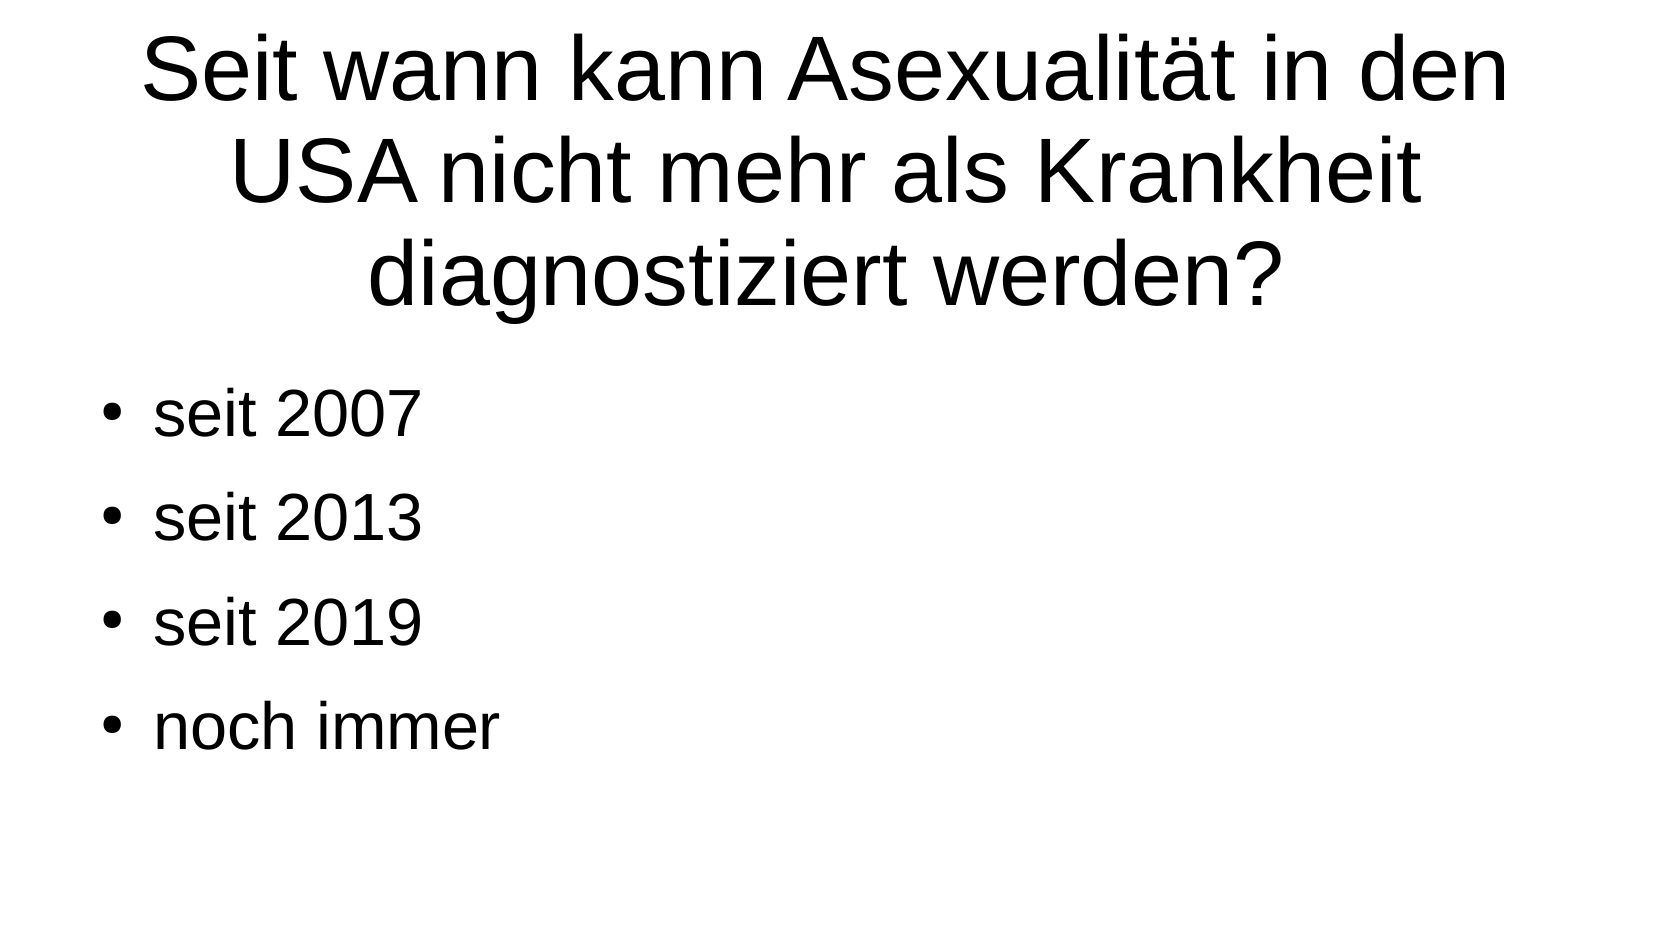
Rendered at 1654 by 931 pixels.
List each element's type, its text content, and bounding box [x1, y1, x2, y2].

list seit 2007 seit 2013 seit 2019 noch immer [82, 375, 1571, 916]
title Seit wann kann Asexualität in den USA nicht mehr als Krankheit diagnostiziert werden? [82, 17, 1571, 325]
